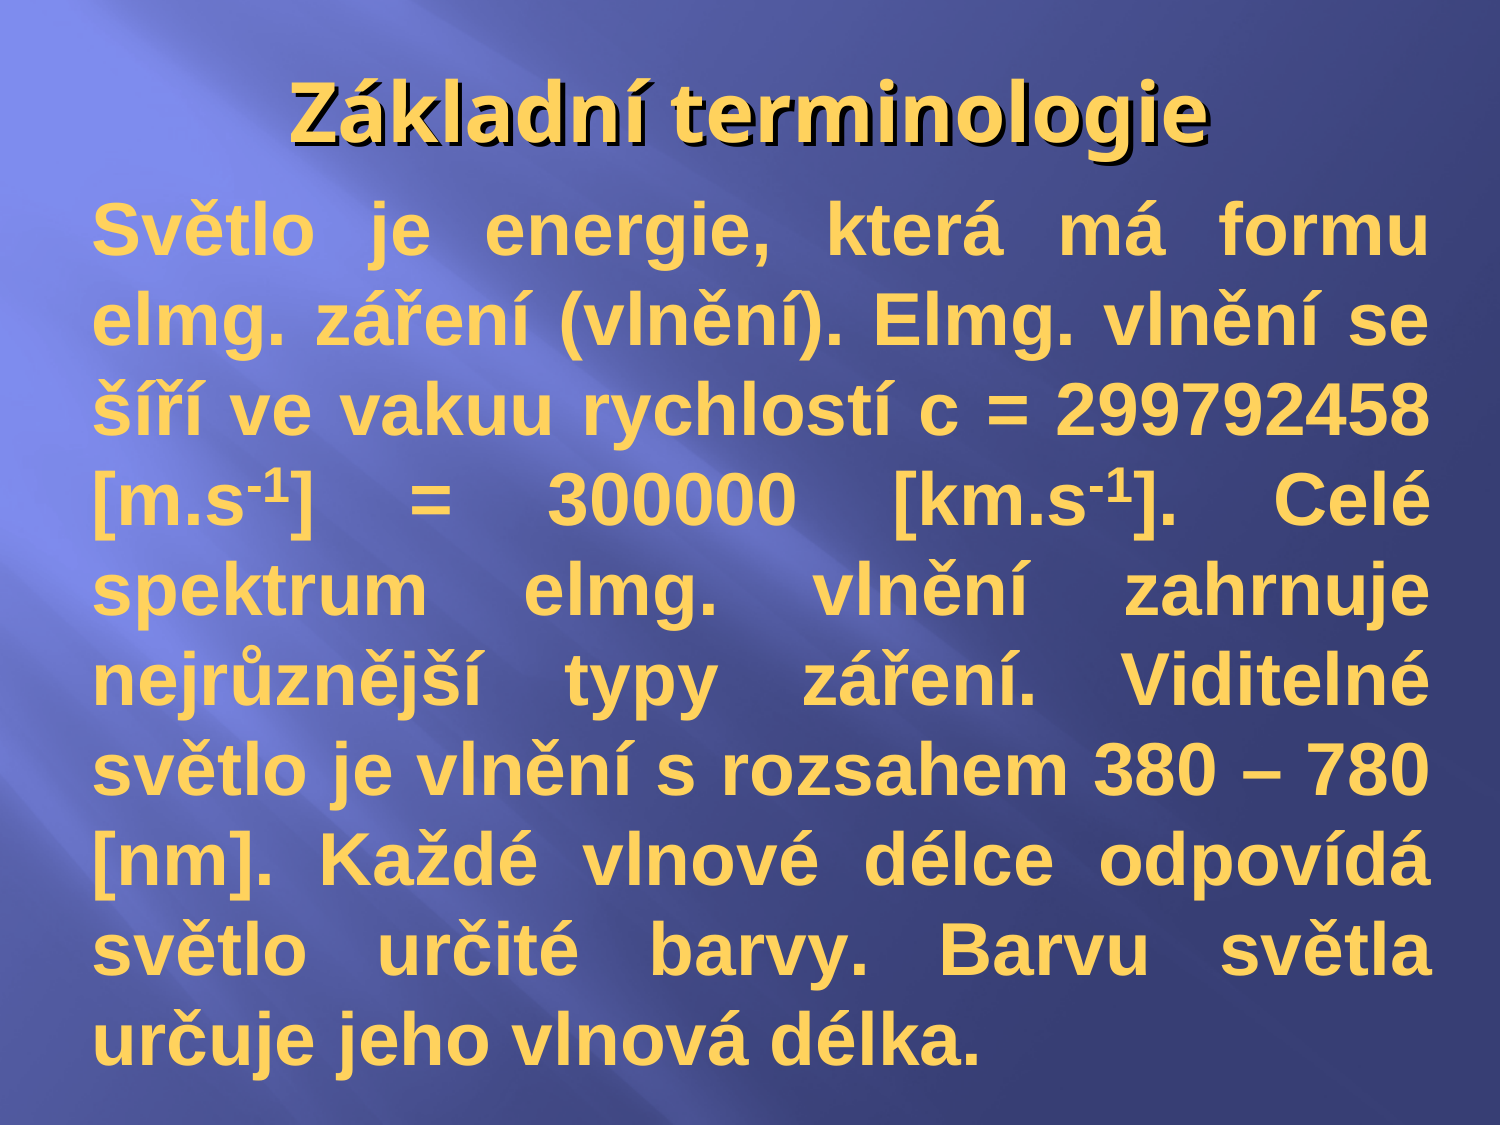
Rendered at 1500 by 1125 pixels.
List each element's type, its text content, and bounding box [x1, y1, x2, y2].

text_box Světlo je energie, která má formu elmg. záření (vlnění). Elmg. vlnění se šíří ve vakuu rychlostí c = 299792458 [m.s-1] = 300000 [km.s-1]. Celé spektrum elmg. vlnění zahrnuje nejrůznější typy záření. Viditelné světlo je vlnění s rozsahem 380 – 780 [nm]. Každé vlnové délce odpovídá světlo určité barvy. Barvu světla určuje jeho vlnová délka. [76, 172, 1448, 1071]
title Základní terminologie [75, 45, 1426, 173]
